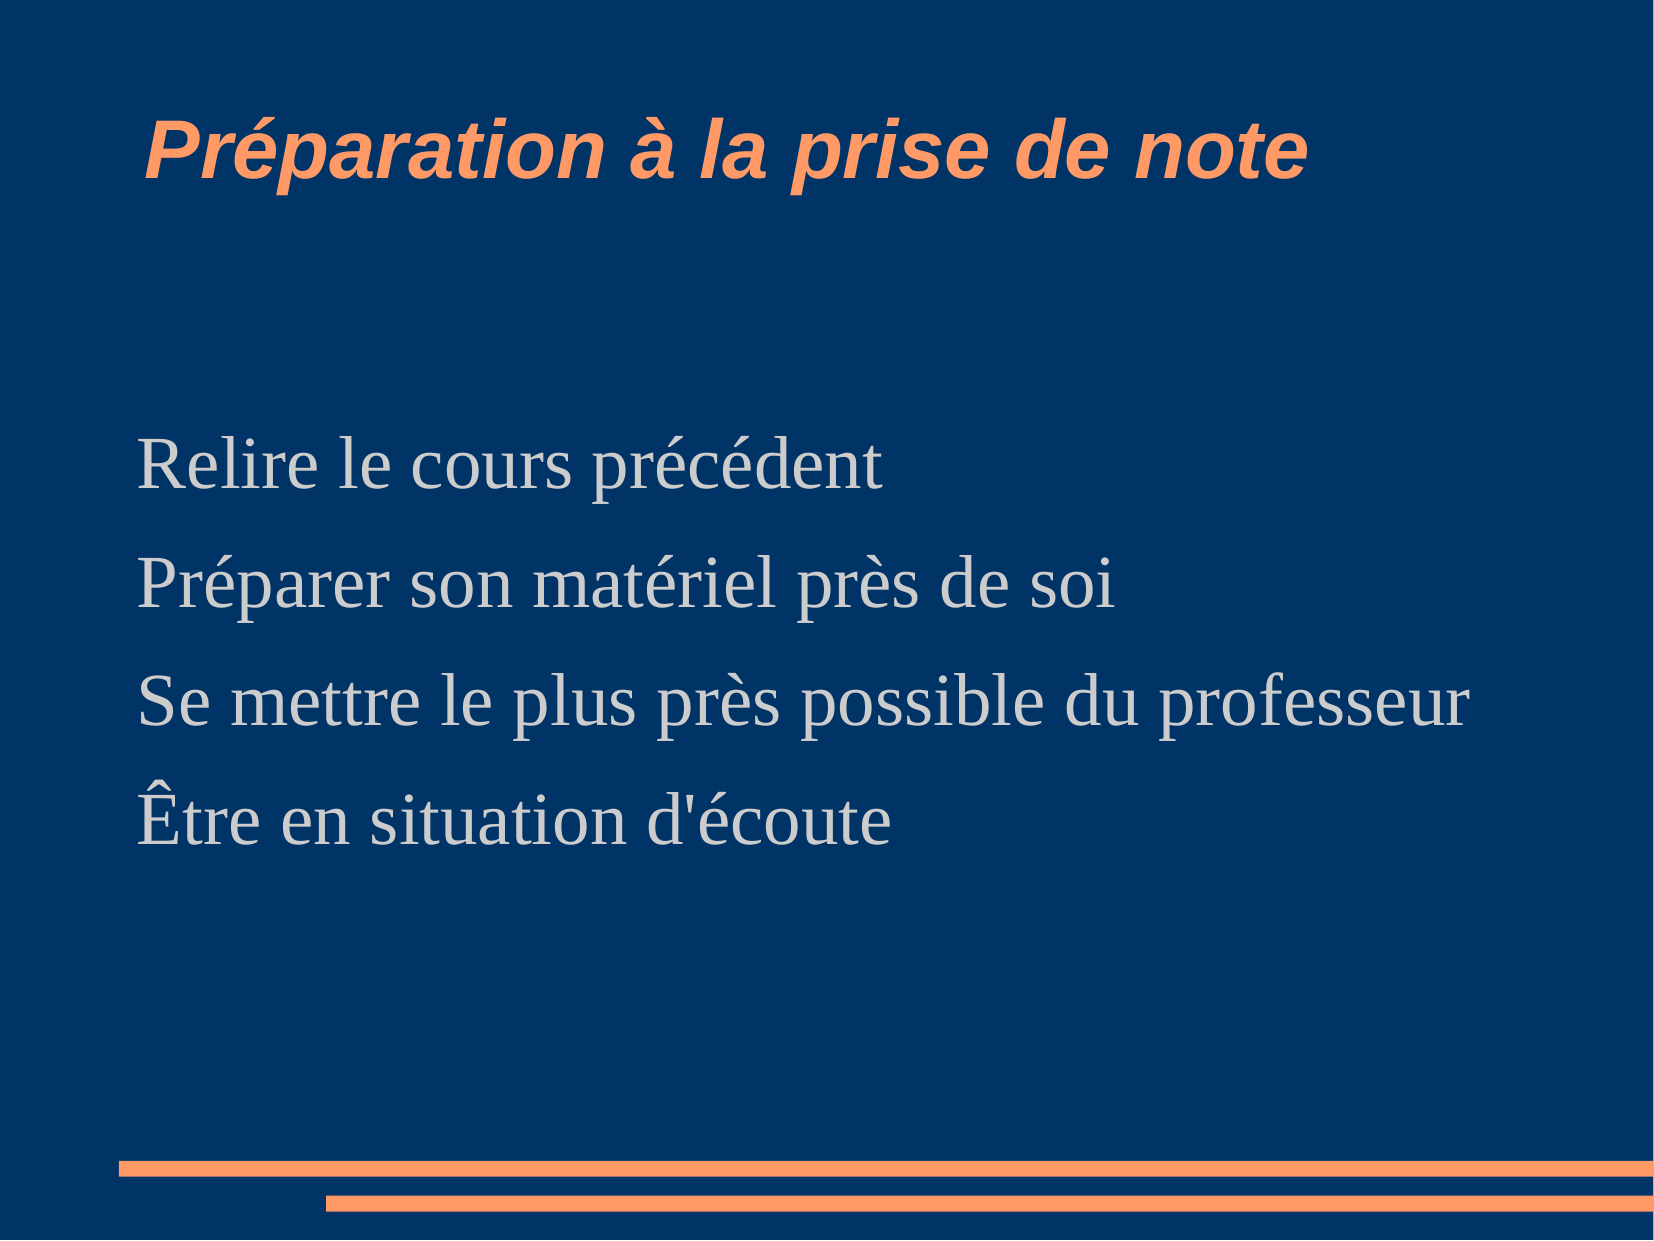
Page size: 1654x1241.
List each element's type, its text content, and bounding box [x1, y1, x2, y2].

title Préparation à la prise de note [121, 46, 1534, 236]
subtitle Relire le cours précédent Préparer son matériel près de soi Se mettre le plus près possible du professeur Être en situation d'écoute [118, 236, 1558, 1047]
